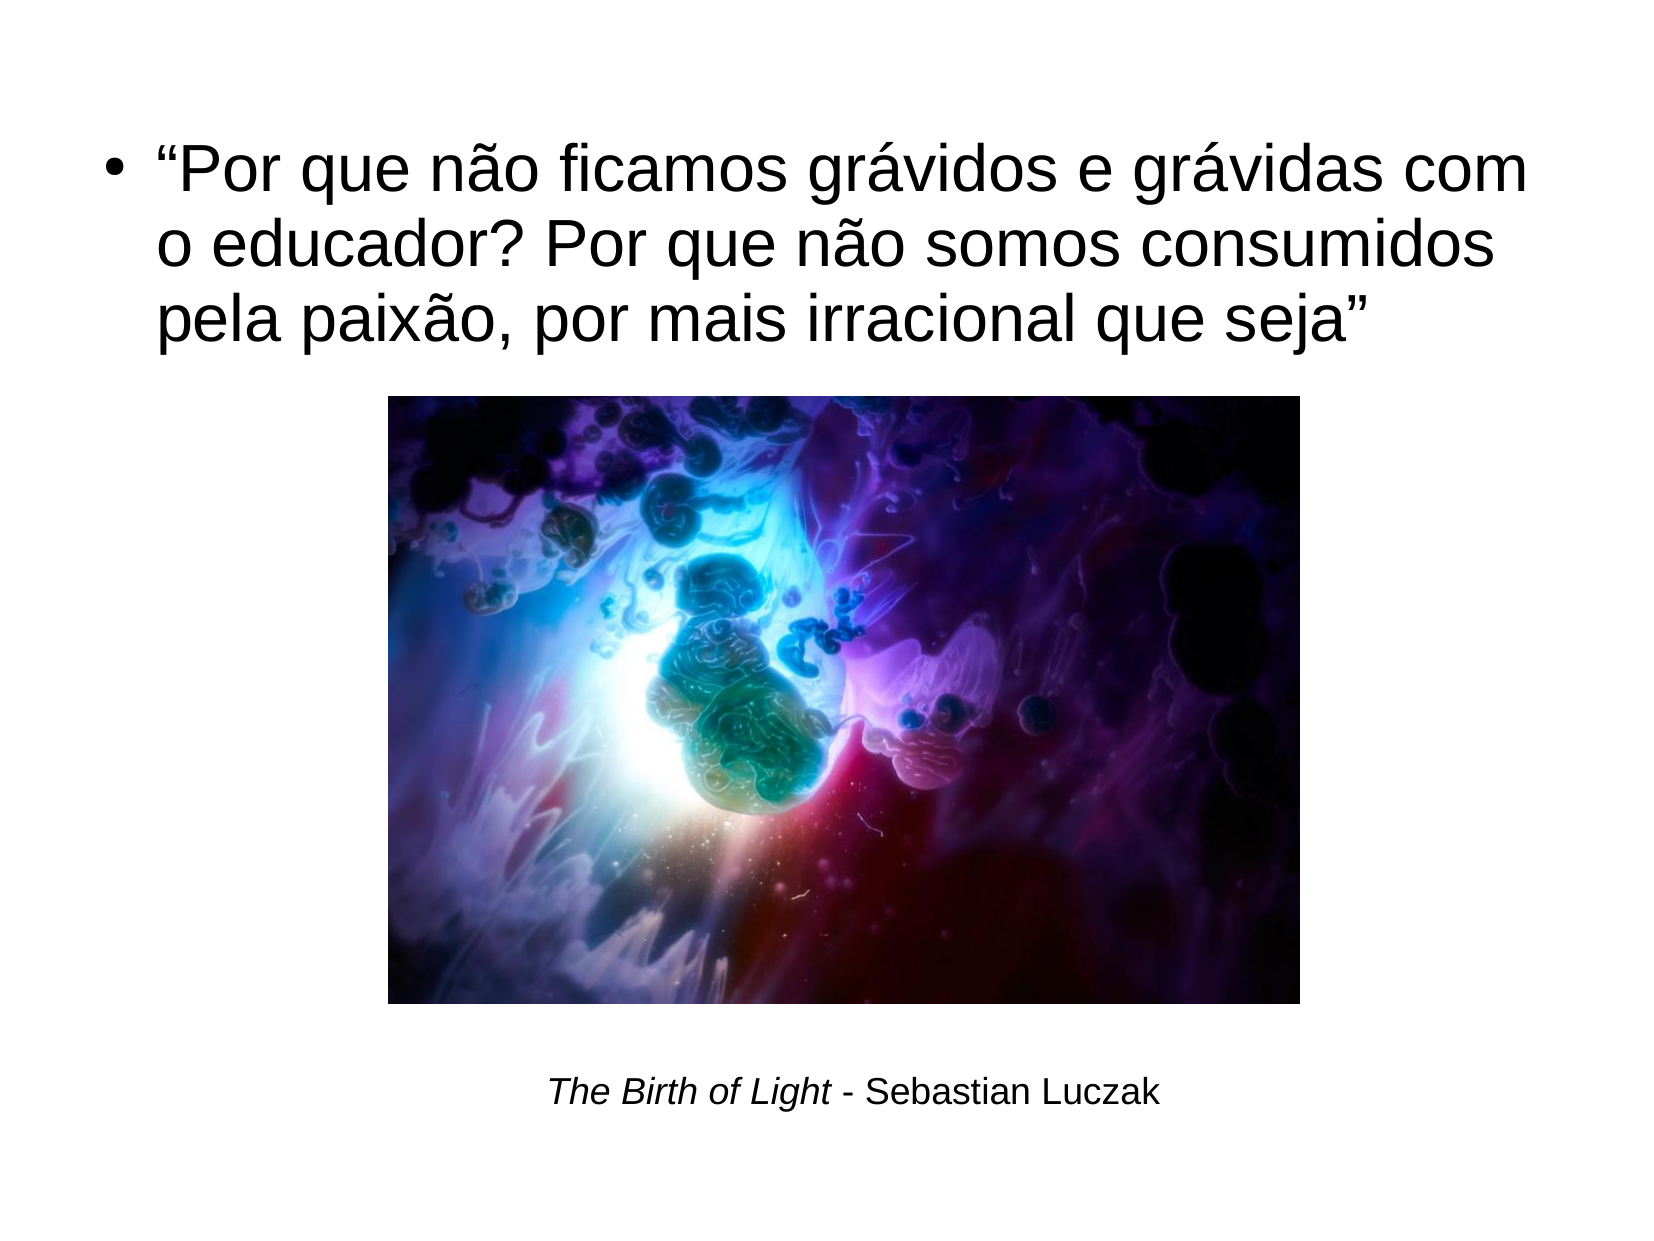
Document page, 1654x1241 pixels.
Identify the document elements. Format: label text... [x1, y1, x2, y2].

list “Por que não ficamos grávidos e grávidas com o educador? Por que não somos consumidos pela paixão, por mais irracional que seja” [85, 131, 1574, 851]
text_box The Birth of Light - Sebastian Luczak [531, 1062, 1241, 1120]
picture [388, 396, 1300, 1004]
